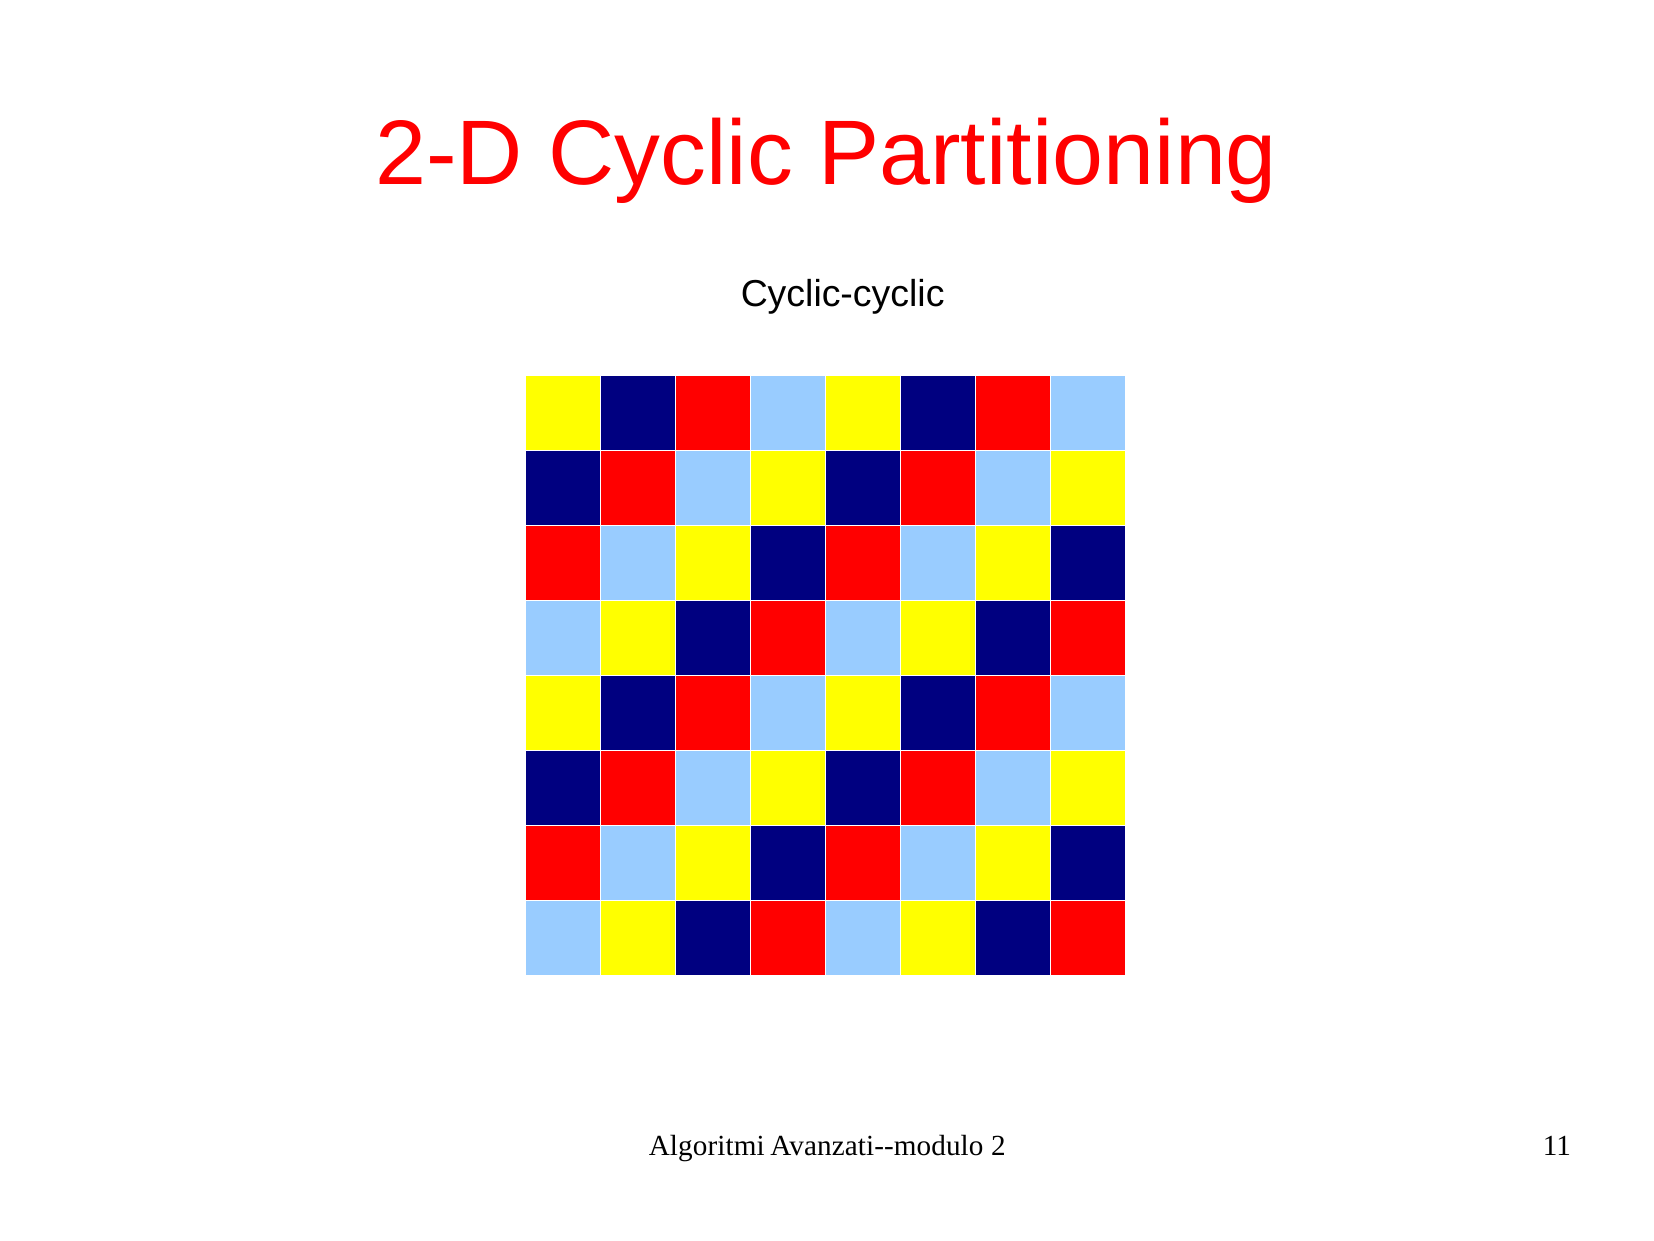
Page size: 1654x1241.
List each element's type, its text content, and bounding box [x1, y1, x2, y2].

text_box [525, 375, 1126, 976]
title 2-D Cyclic Partitioning [82, 49, 1571, 257]
text_box Cyclic-cyclic [723, 262, 963, 326]
